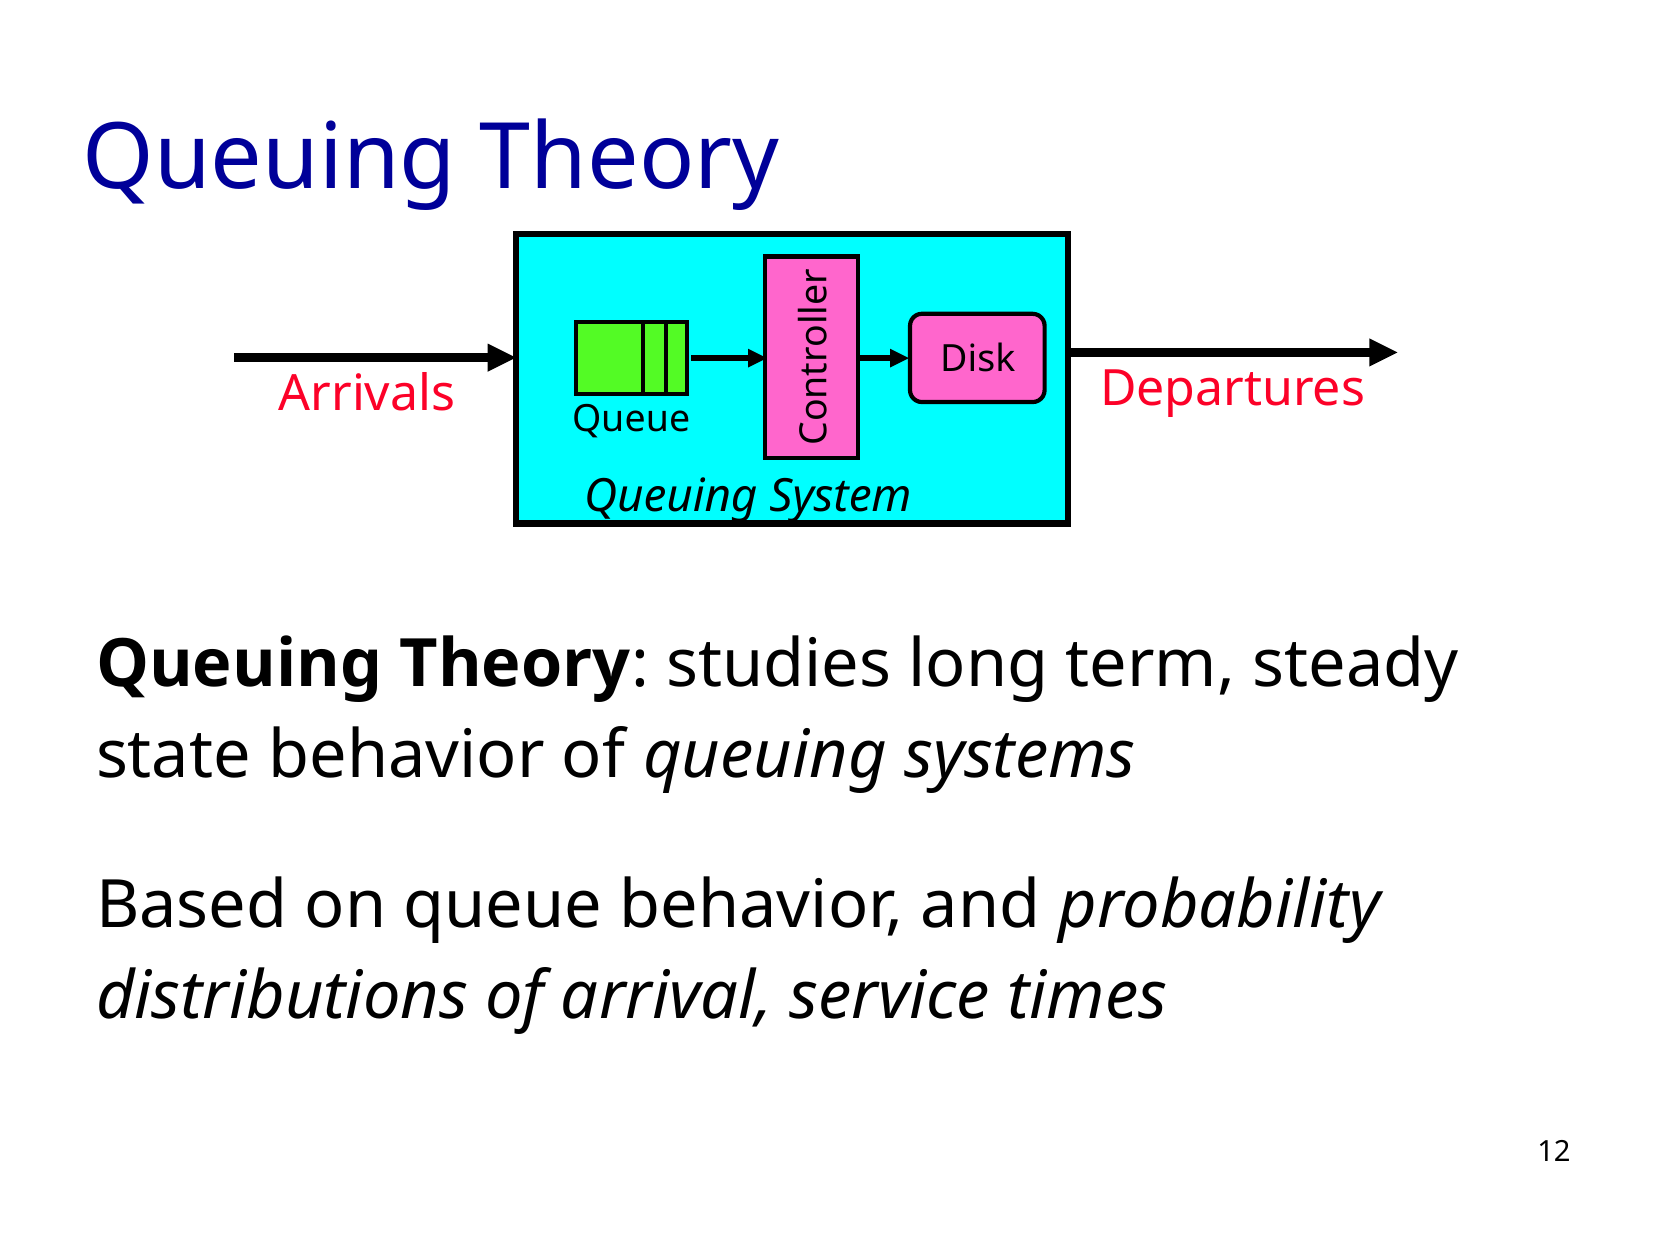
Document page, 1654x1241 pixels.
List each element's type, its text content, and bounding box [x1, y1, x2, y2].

title Queuing Theory [82, 49, 1571, 257]
text_box Queuing System [569, 457, 1002, 528]
text_box [858, 257, 1069, 524]
text_box Queuing System [592, 482, 611, 508]
text_box Queue [561, 396, 701, 482]
text_box [515, 257, 765, 524]
text_box Disk [929, 336, 1026, 384]
text_box Controller [765, 256, 858, 458]
text_box Arrivals [263, 362, 471, 428]
list Queuing Theory: studies long term, steady state behavior of queuing systems Based on queue behavior, and probability distributions of arrival, service times [60, 615, 1571, 1096]
text_box Departures [1085, 357, 1381, 423]
